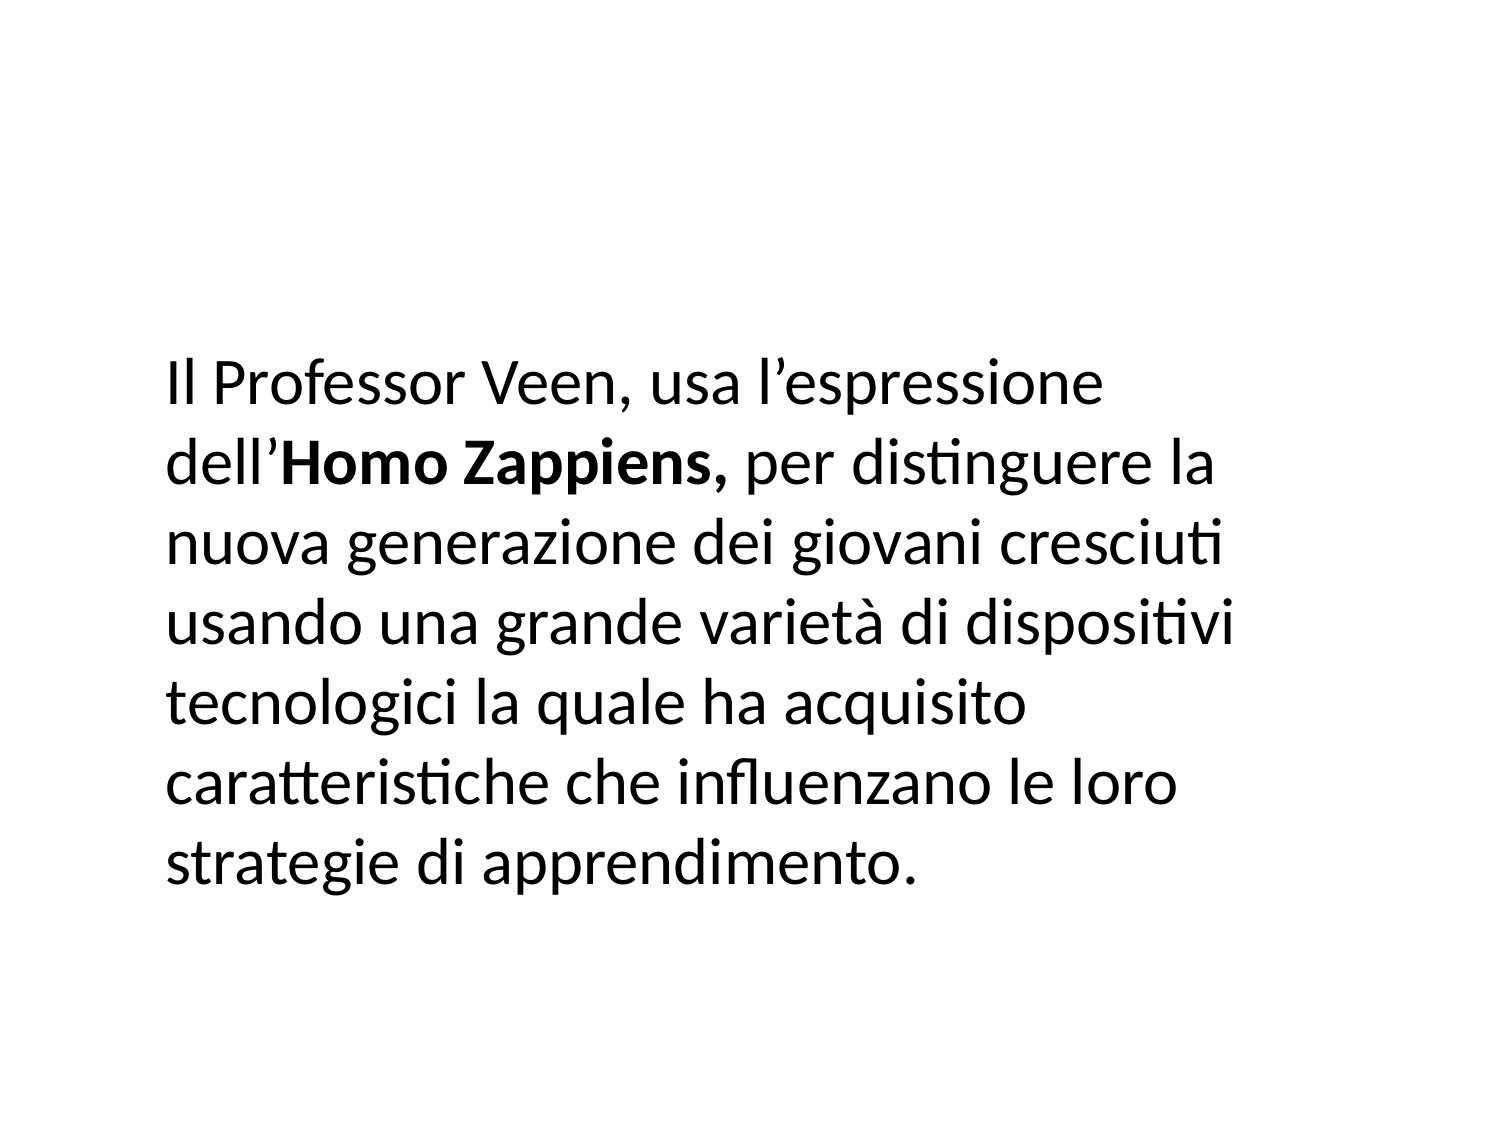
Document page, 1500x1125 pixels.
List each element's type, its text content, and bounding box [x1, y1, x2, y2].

text_box Il Professor Veen, usa l’espressione dell’Homo Zappiens, per distinguere la nuova generazione dei giovani cresciuti usando una grande varietà di dispositivi tecnologici la quale ha acquisito caratteristiche che influenzano le loro strategie di apprendimento. [165, 337, 1394, 909]
